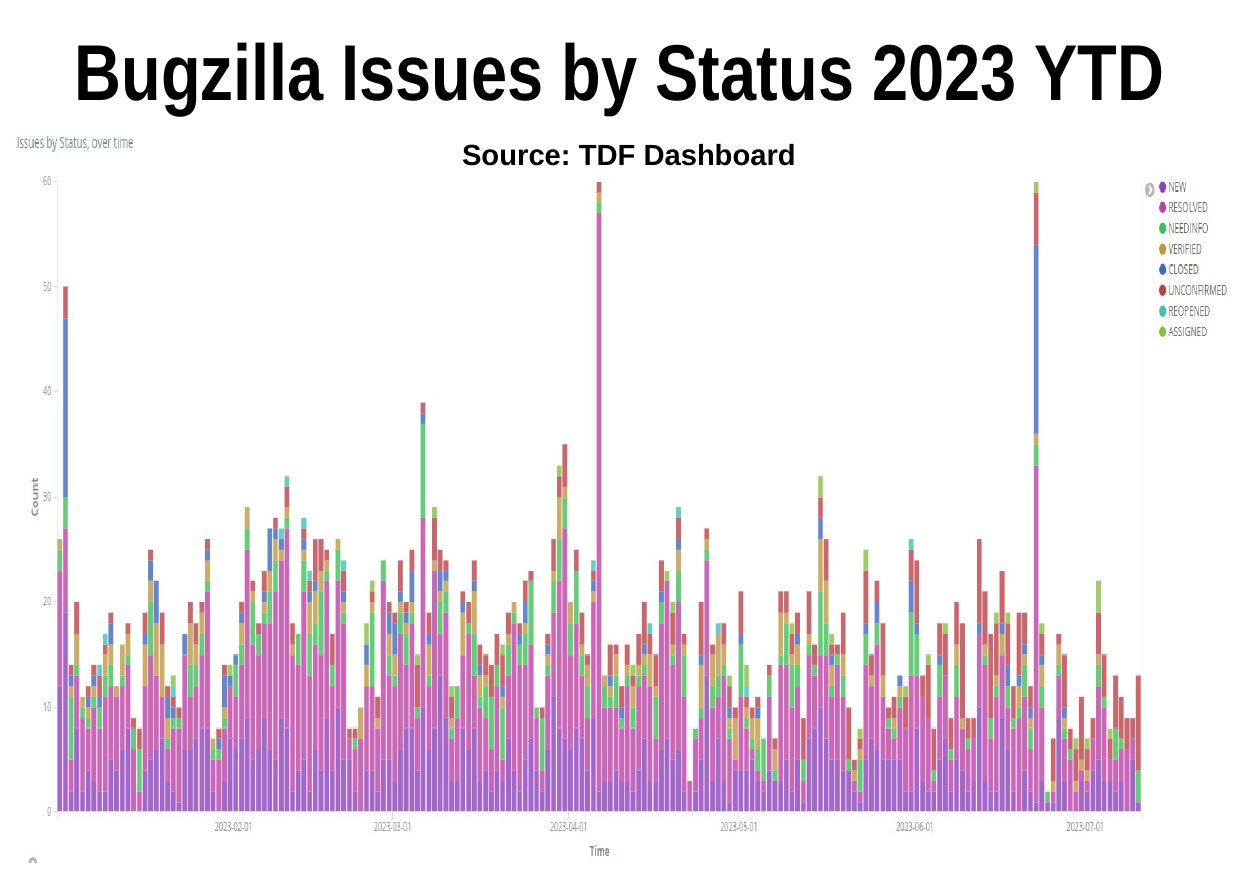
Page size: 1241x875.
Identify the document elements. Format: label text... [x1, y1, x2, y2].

picture [13, 131, 1230, 863]
text_box Source: TDF Dashboard [447, 131, 812, 185]
title Bugzilla Issues by Status 2023 YTD [11, 12, 1229, 132]
